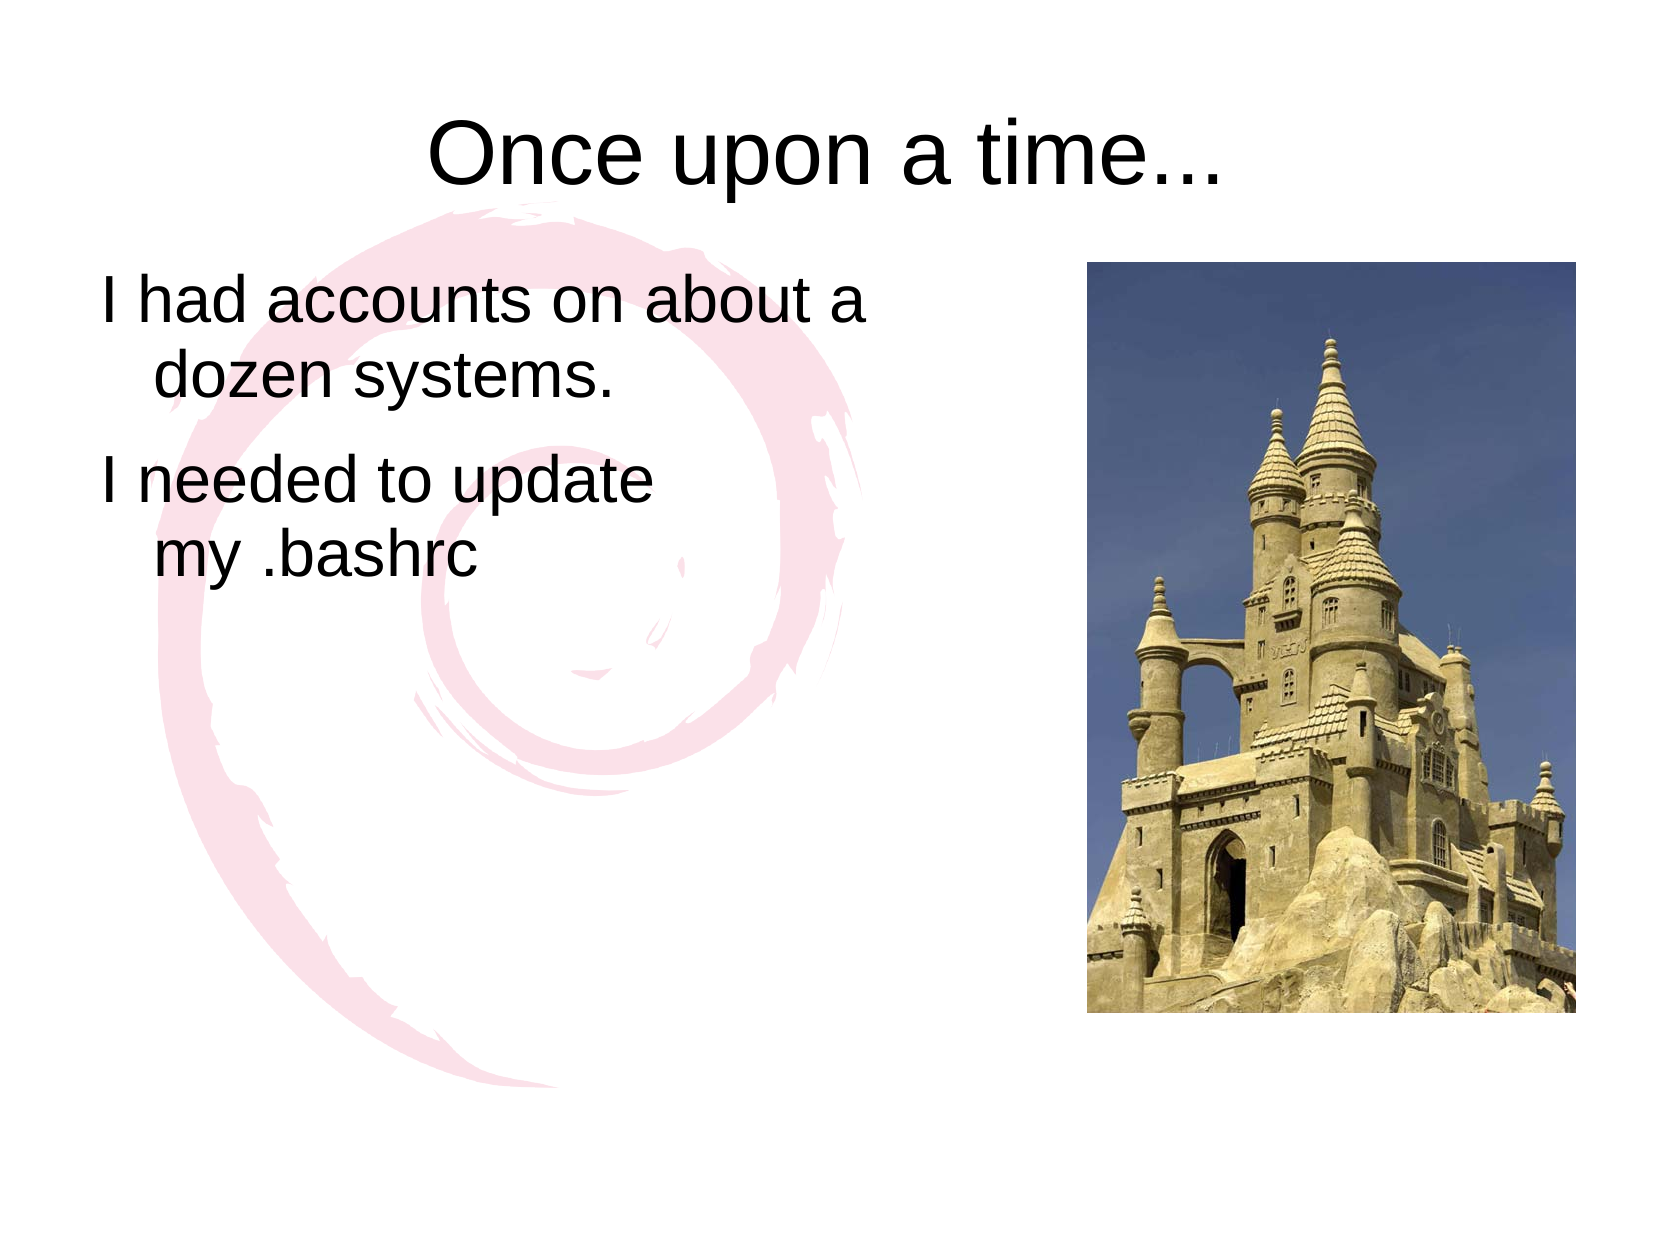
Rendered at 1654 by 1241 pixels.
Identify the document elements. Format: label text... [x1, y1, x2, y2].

picture [1087, 262, 1576, 1013]
picture [150, 257, 863, 262]
list I had accounts on about a dozen systems. I needed to update my .bashrc [82, 262, 976, 1109]
title Once upon a time... [82, 49, 1571, 257]
